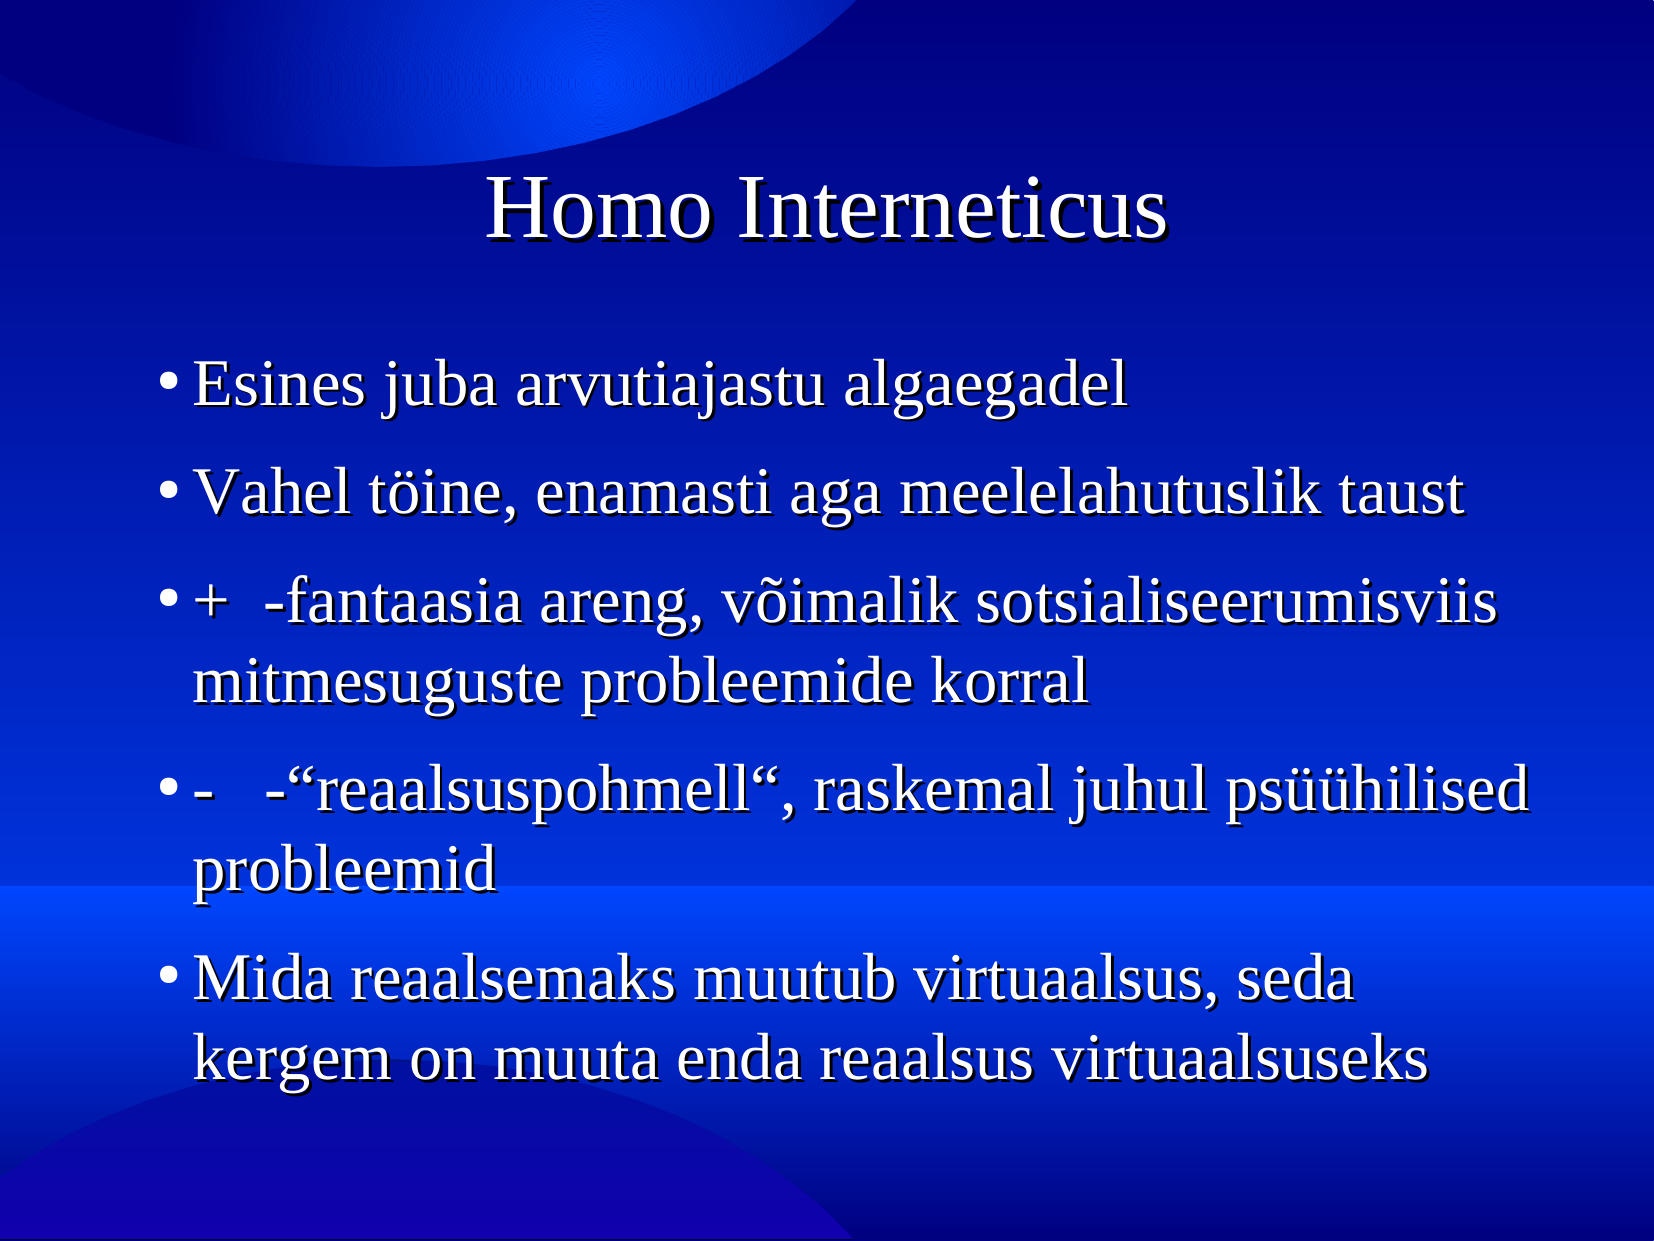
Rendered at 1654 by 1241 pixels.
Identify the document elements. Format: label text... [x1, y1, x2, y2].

title Homo Interneticus [121, 102, 1534, 311]
list Esines juba arvutiajastu algaegadel Vahel töine, enamasti aga meelelahutuslik taust + -fantaasia areng, võimalik sotsialiseerumisviis mitmesuguste probleemide korral - -“reaalsuspohmell“, raskemal juhul psüühilised probleemid Mida reaalsemaks muutub virtuaalsus, seda kergem on muuta enda reaalsus virtuaalsuseks [121, 344, 1534, 1127]
